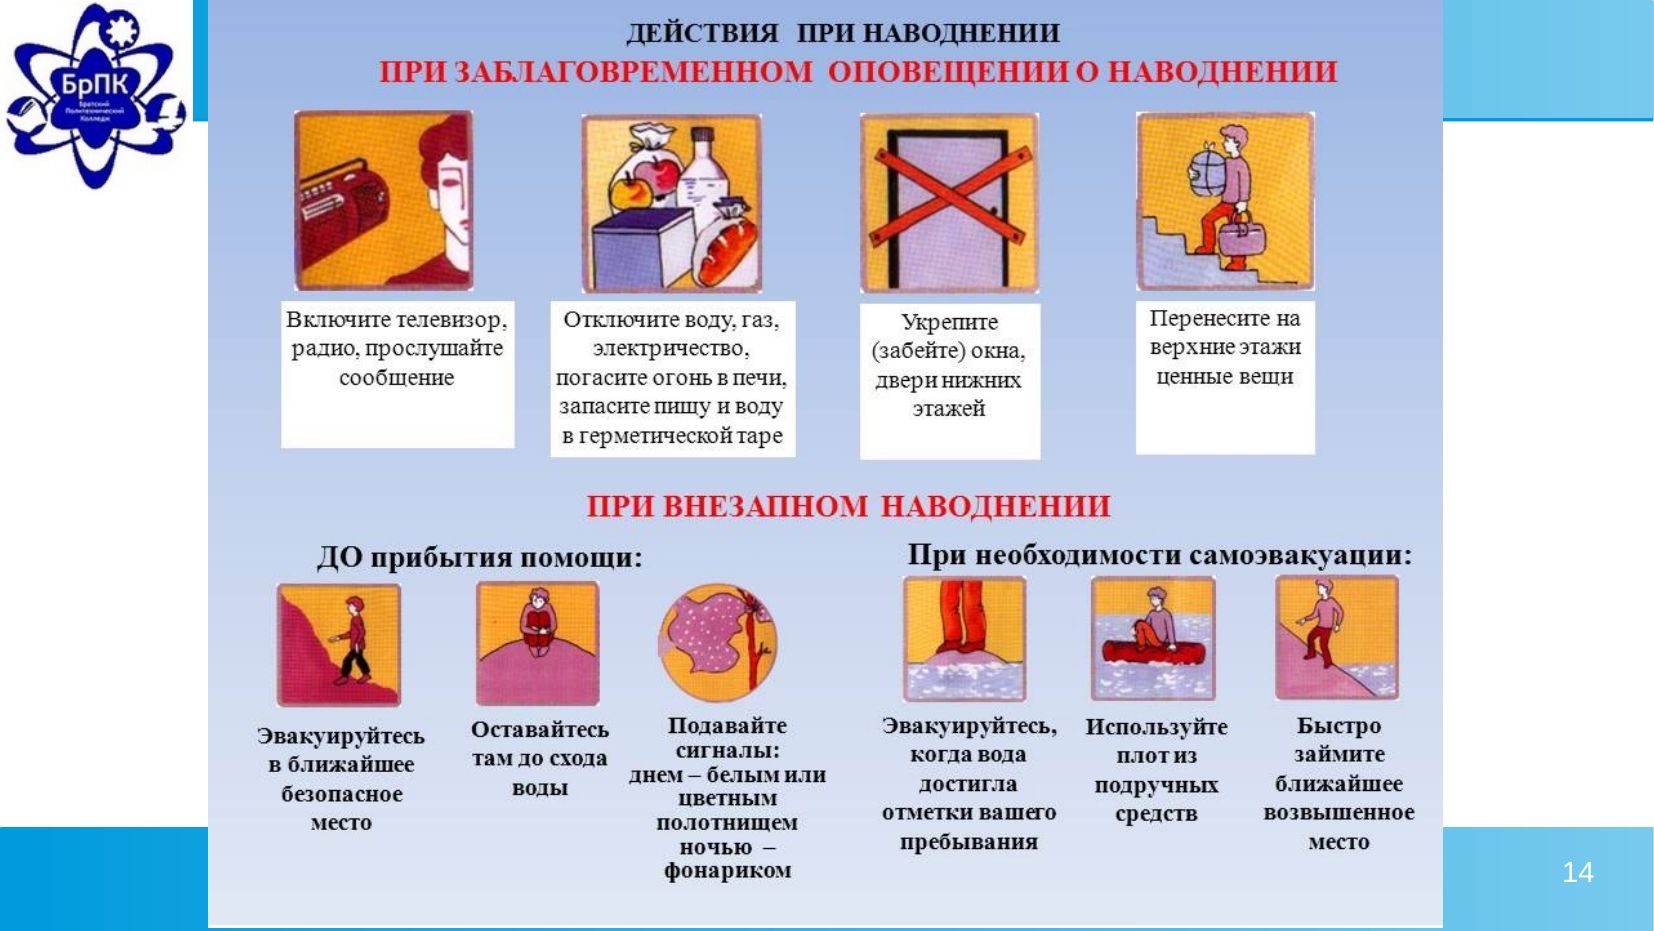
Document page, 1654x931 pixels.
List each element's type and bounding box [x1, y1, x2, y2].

picture [0, 0, 193, 193]
picture [208, 0, 1443, 928]
